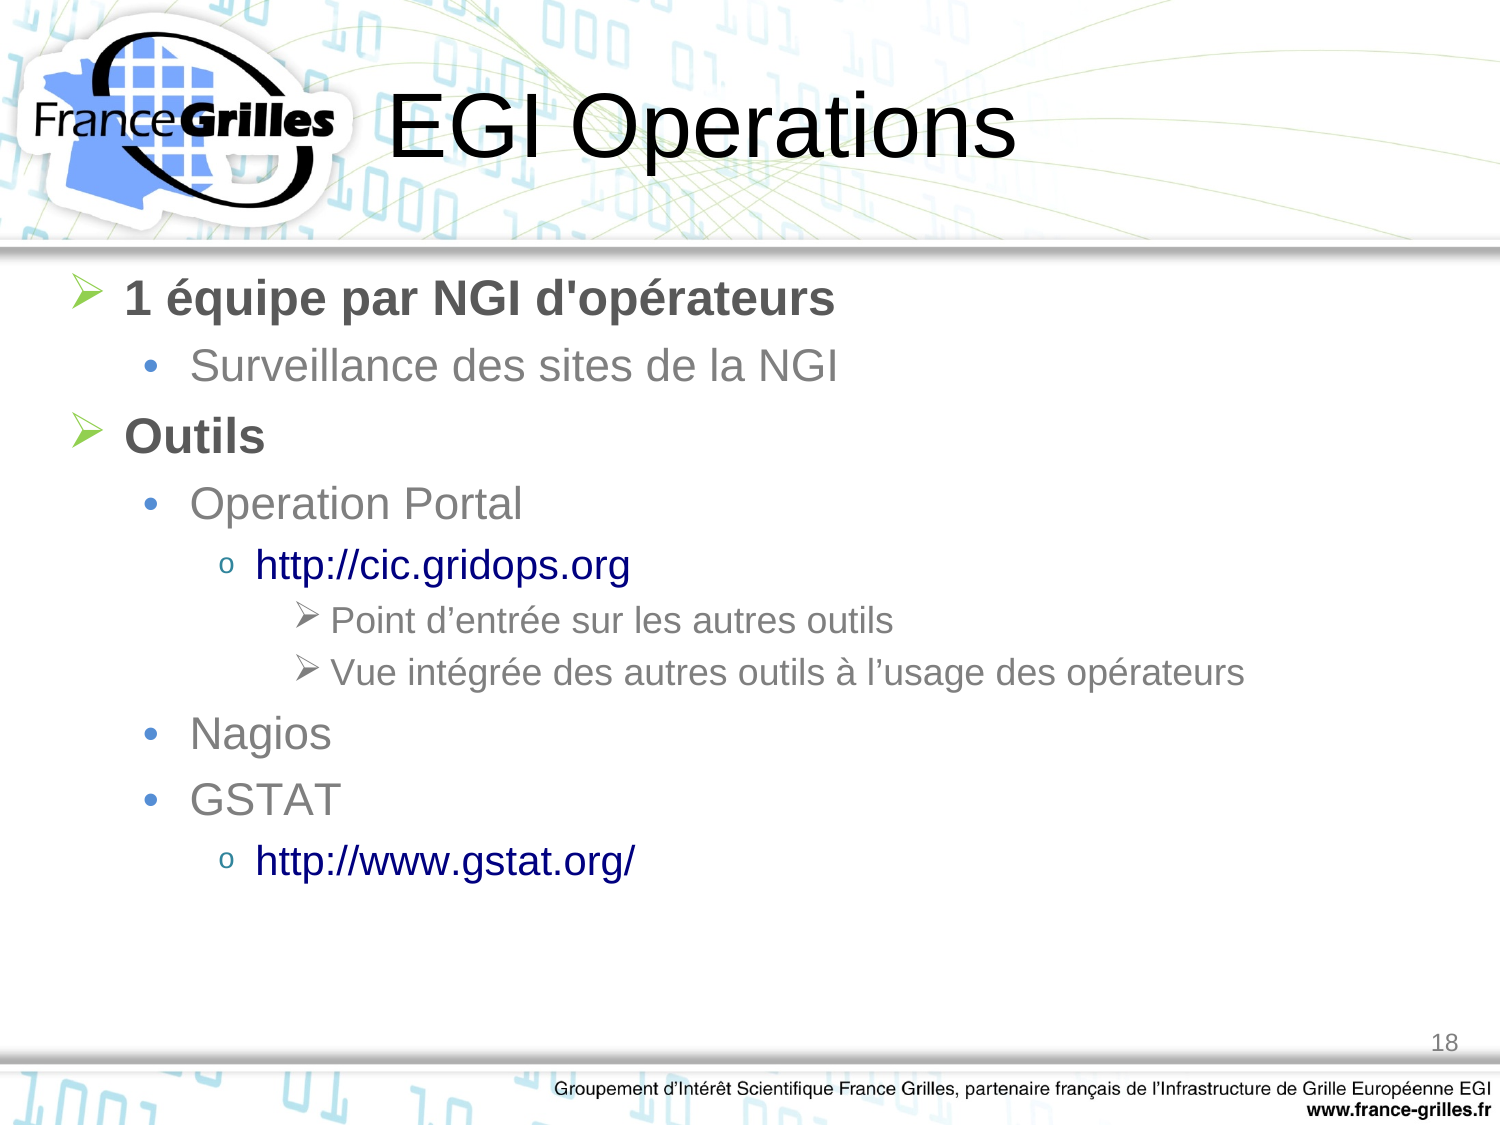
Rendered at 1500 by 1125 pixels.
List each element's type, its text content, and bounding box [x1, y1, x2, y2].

title EGI Operations [372, 7, 1459, 244]
picture [0, 0, 1500, 1125]
list 1 équipe par NGI d'opérateurs Surveillance des sites de la NGI Outils Operation Portal http://cic.gridops.org Point d’entrée sur les autres outils Vue intégrée des autres outils à l’usage des opérateurs Nagios GSTAT http://www.gstat.org/ [53, 262, 1459, 1024]
